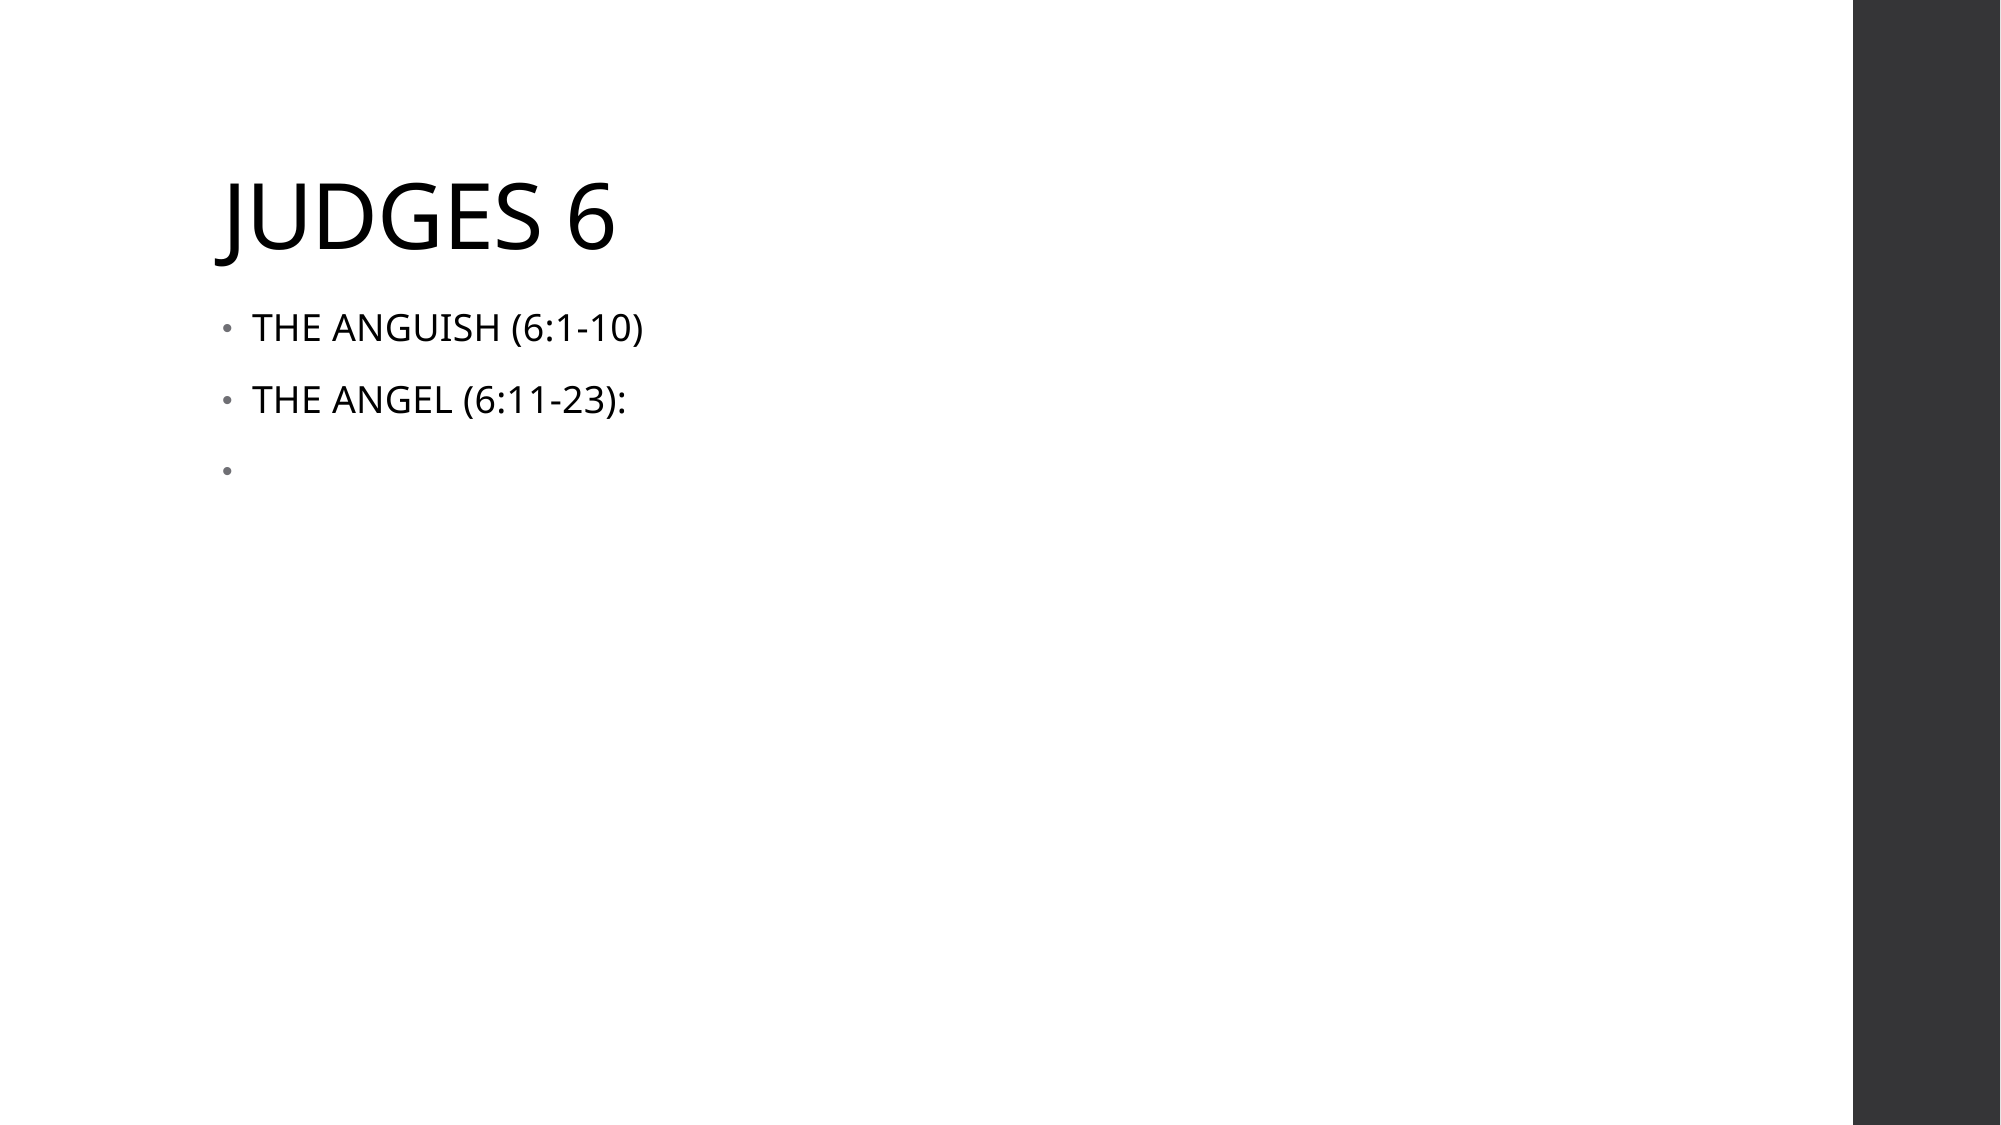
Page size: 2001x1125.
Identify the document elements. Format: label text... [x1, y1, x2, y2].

list THE ANGUISH (6:1-10) THE ANGEL (6:11-23): [206, 299, 1617, 1014]
title JUDGES 6 [206, 60, 1797, 278]
